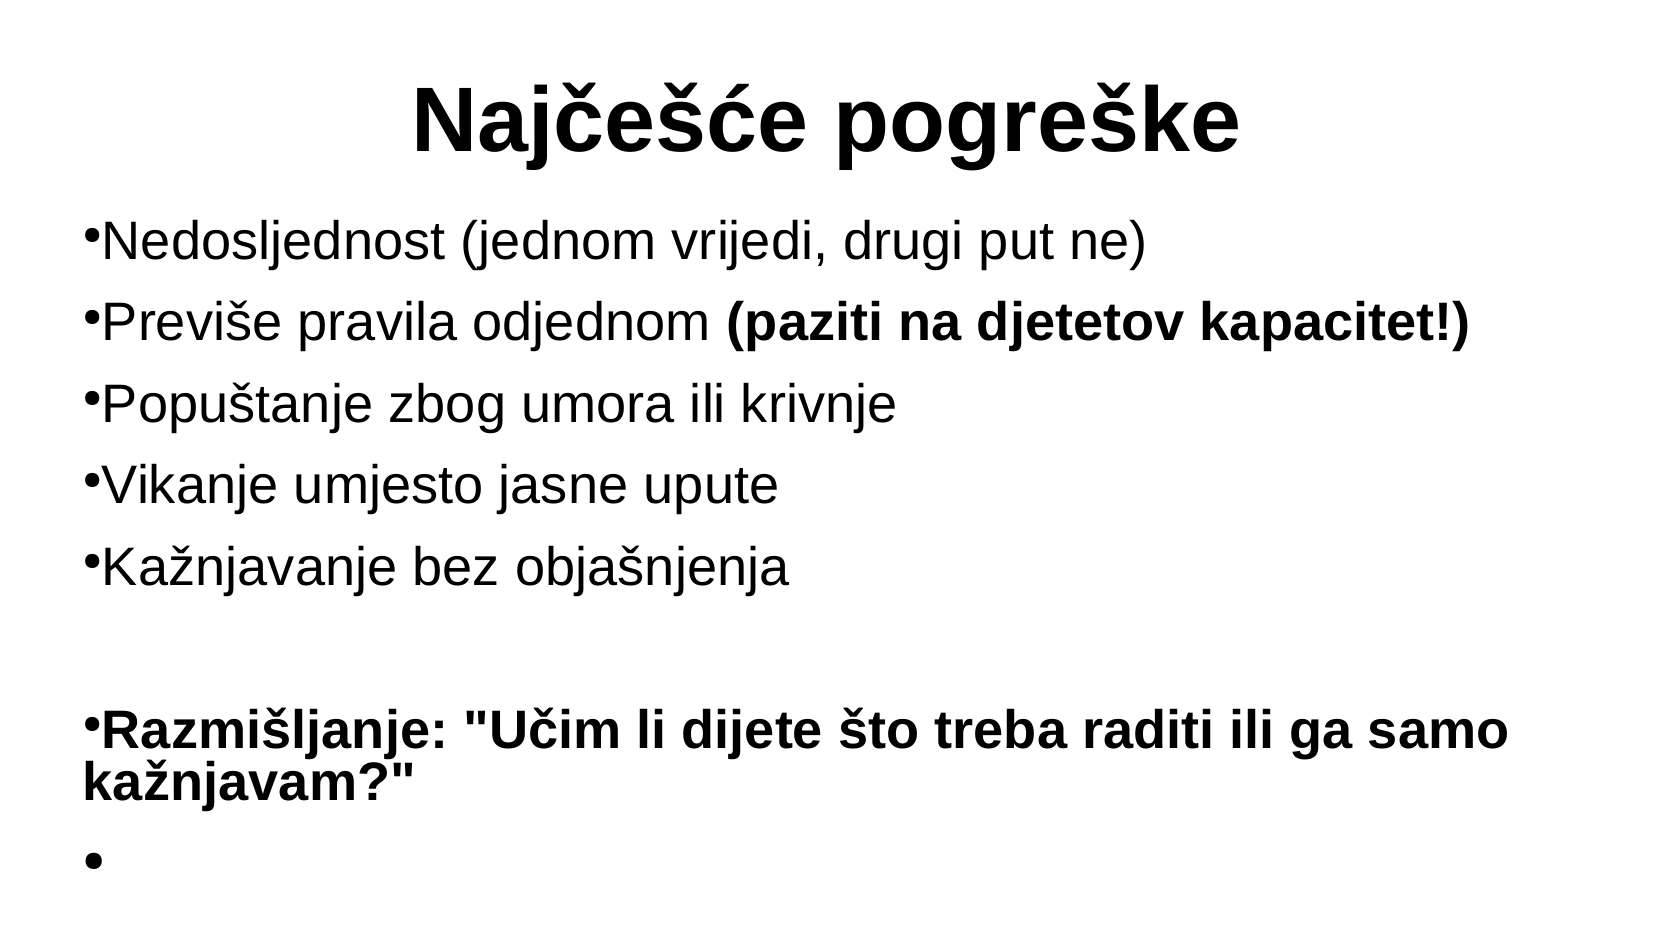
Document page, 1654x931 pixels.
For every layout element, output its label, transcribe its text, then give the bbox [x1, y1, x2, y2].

title Najčešće pogreške [82, 37, 1571, 193]
list Nedosljednost (jednom vrijedi, drugi put ne) Previše pravila odjednom (paziti na djetetov kapacitet!) Popuštanje zbog umora ili krivnje Vikanje umjesto jasne upute Kažnjavanje bez objašnjenja Razmišljanje: "Učim li dijete što treba raditi ili ga samo kažnjavam?" [82, 217, 1571, 845]
